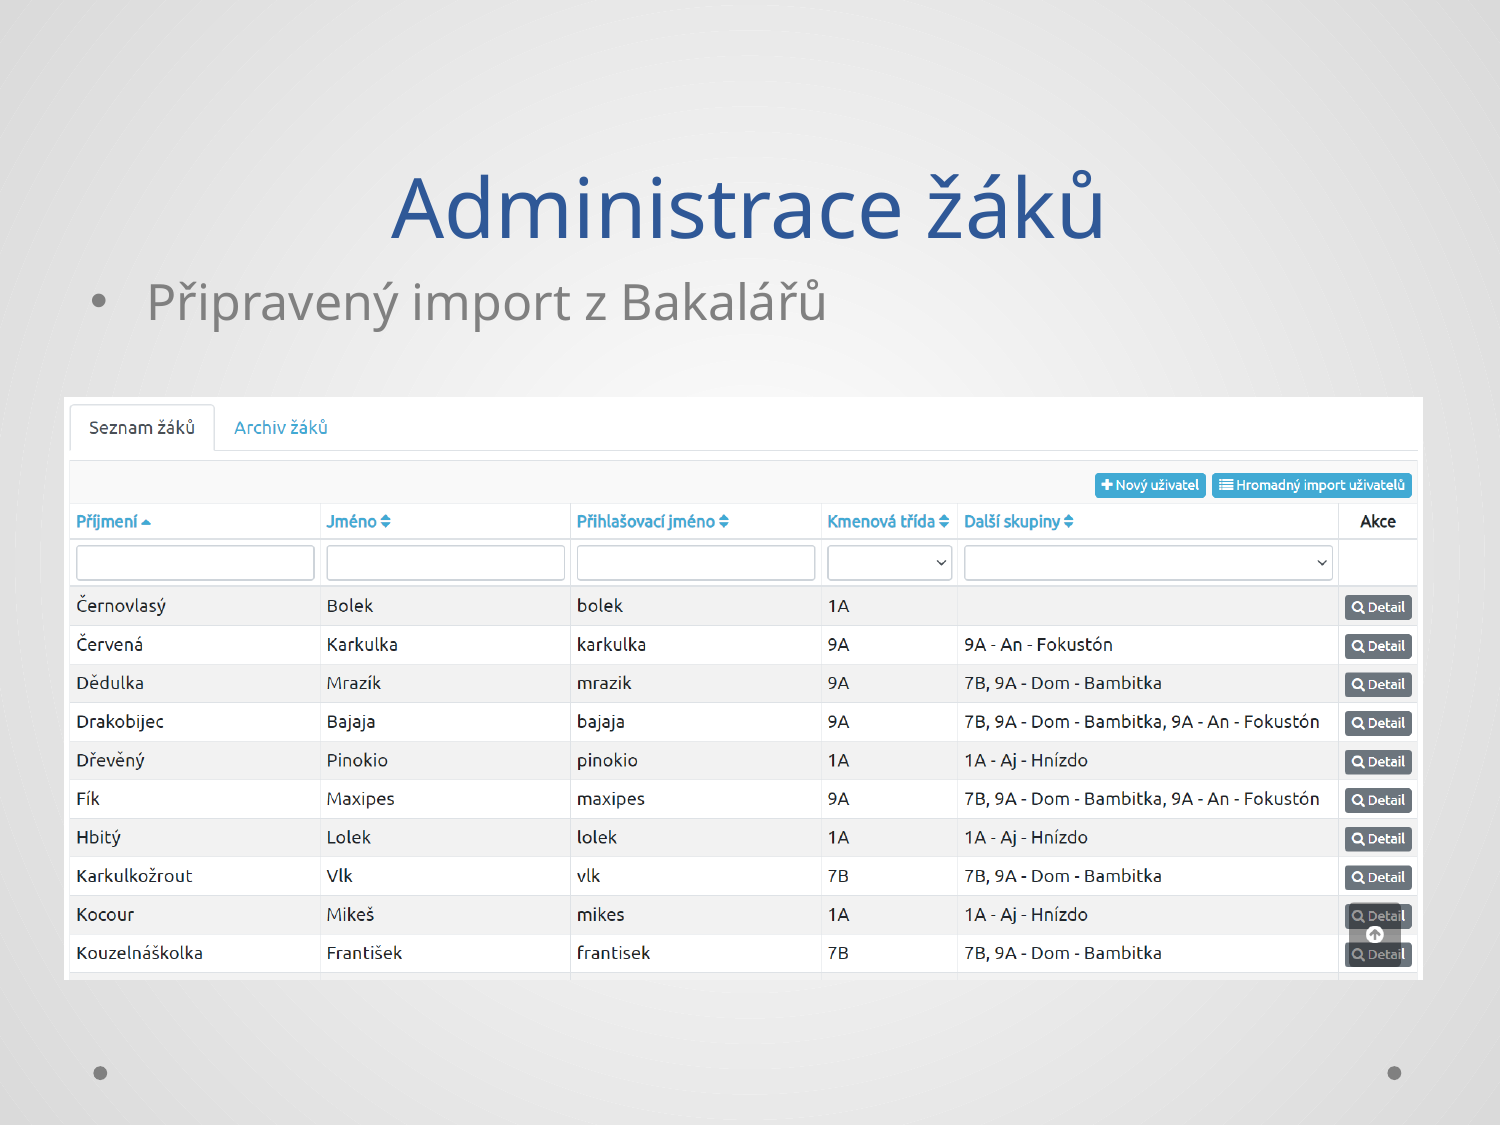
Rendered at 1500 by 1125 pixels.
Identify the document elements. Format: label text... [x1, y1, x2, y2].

title Administrace žáků [75, 0, 1425, 262]
list Připravený import z Bakalářů [75, 262, 1425, 1005]
picture [64, 397, 1423, 980]
